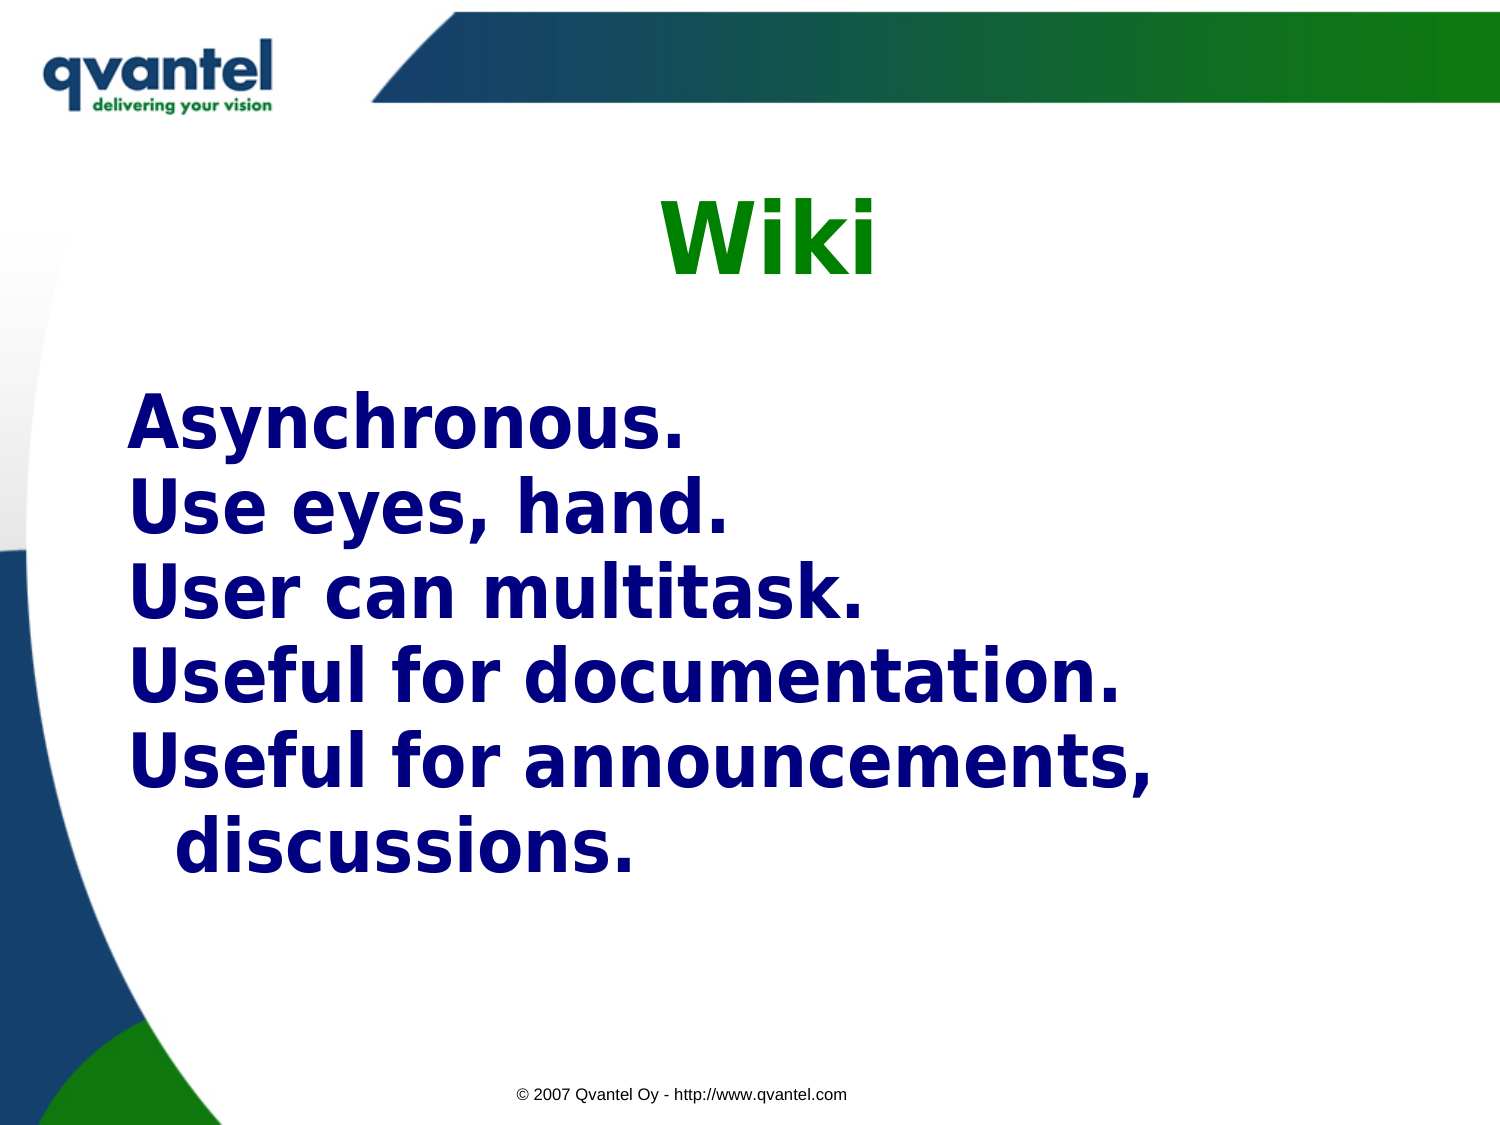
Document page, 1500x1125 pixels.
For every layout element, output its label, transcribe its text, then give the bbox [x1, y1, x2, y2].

picture [0, 0, 1500, 1125]
text_box Wiki Asynchronous. Use eyes, hand. User can multitask. Useful for documentation. Useful for announcements, discussions. [112, 176, 1426, 901]
